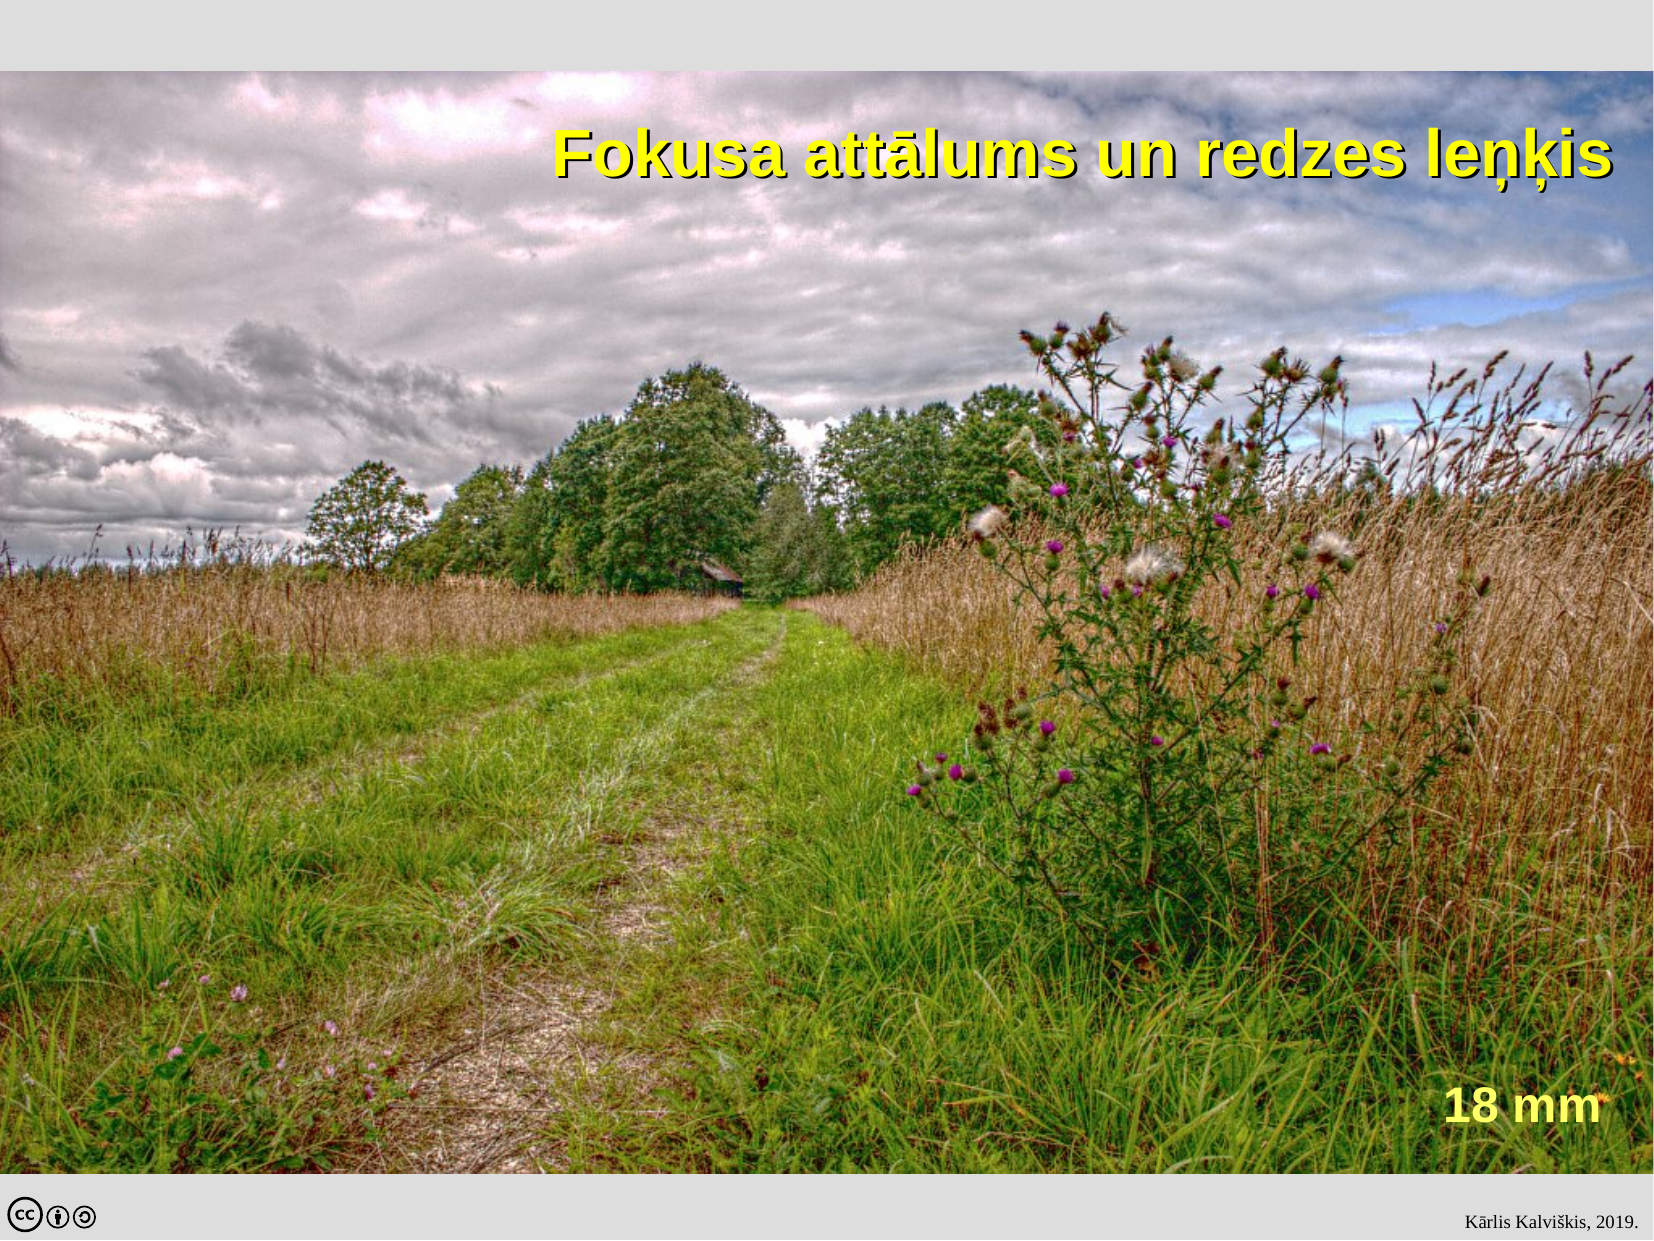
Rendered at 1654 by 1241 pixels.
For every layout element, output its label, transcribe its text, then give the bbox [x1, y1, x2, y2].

picture [0, 71, 1654, 1174]
title Fokusa attālums un redzes leņķis [42, 49, 1615, 257]
text_box 18 mm [1428, 1069, 1617, 1141]
